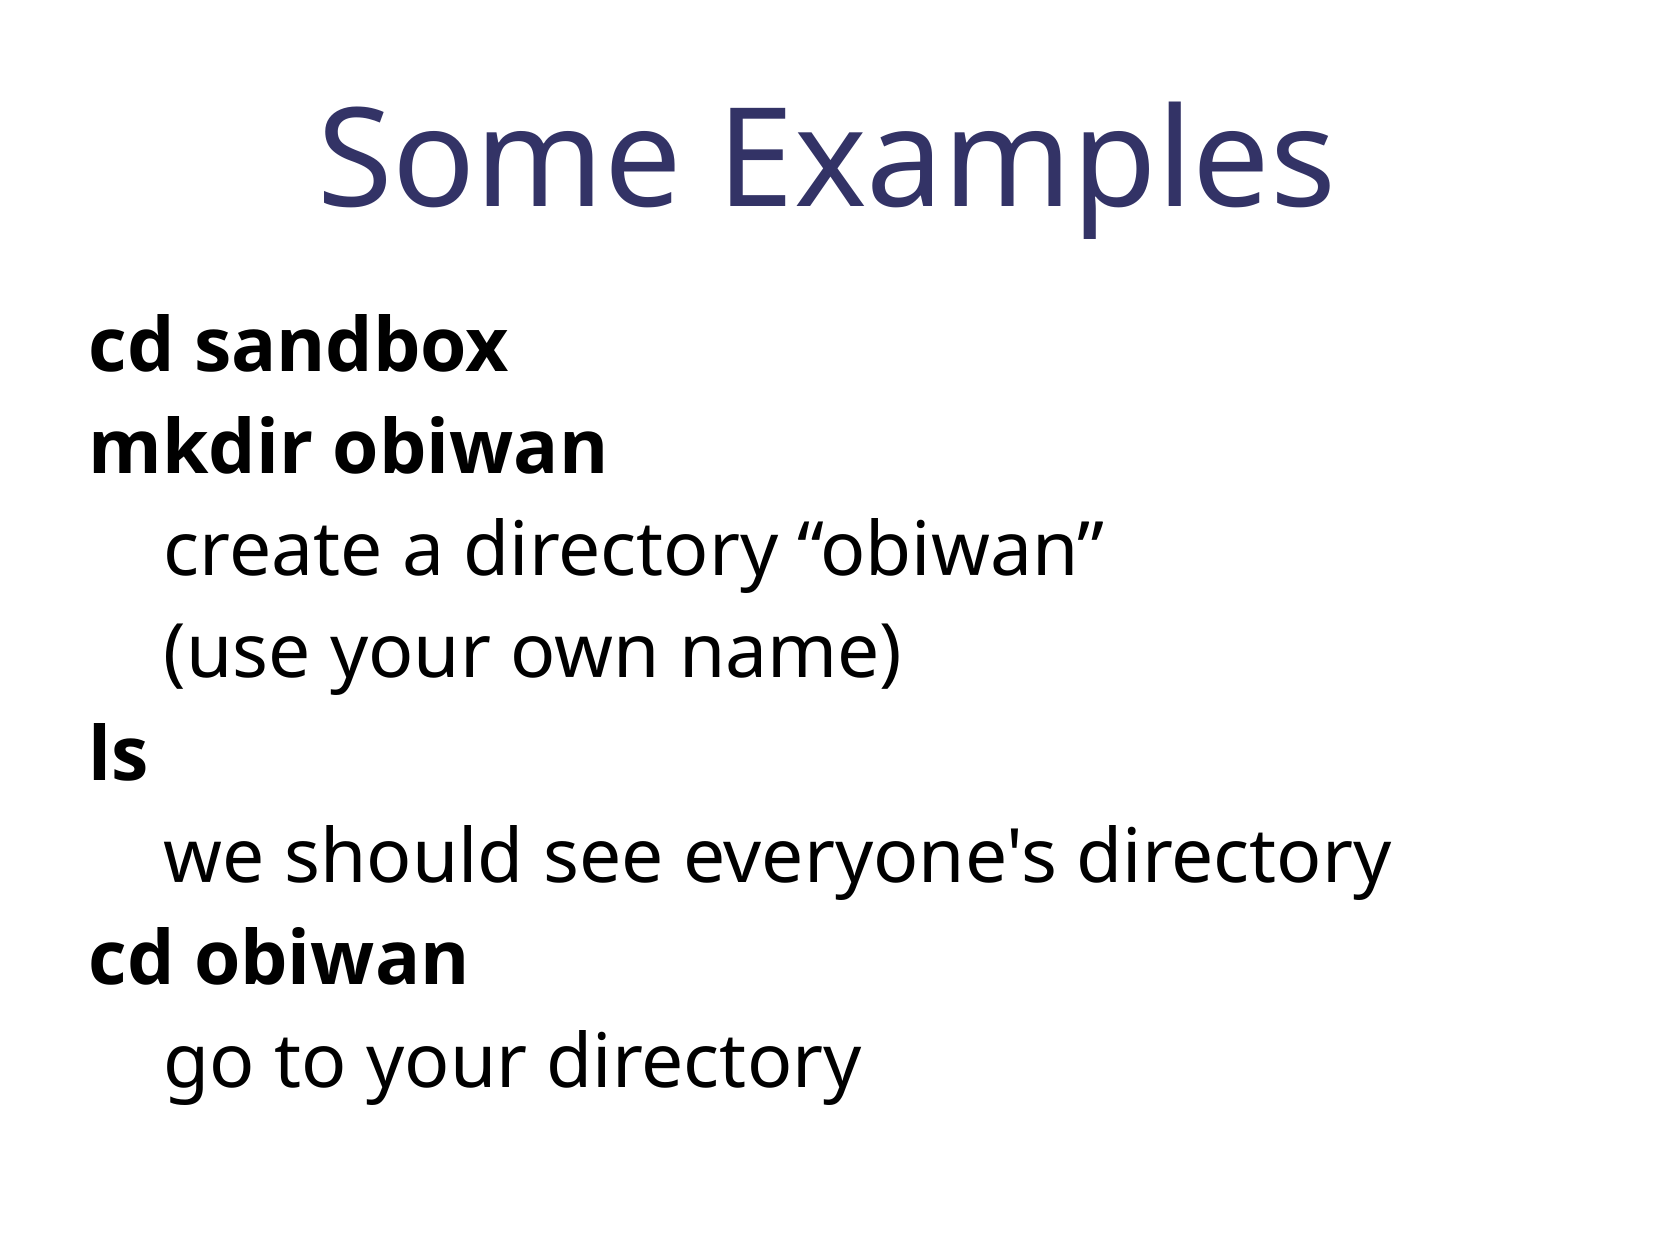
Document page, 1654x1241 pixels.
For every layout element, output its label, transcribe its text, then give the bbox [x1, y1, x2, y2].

text_box cd sandbox mkdir obiwan create a directory “obiwan” (use your own name) ls we should see everyone's directory cd obiwan go to your directory [74, 283, 1654, 1029]
title Some Examples [0, 56, 1654, 250]
